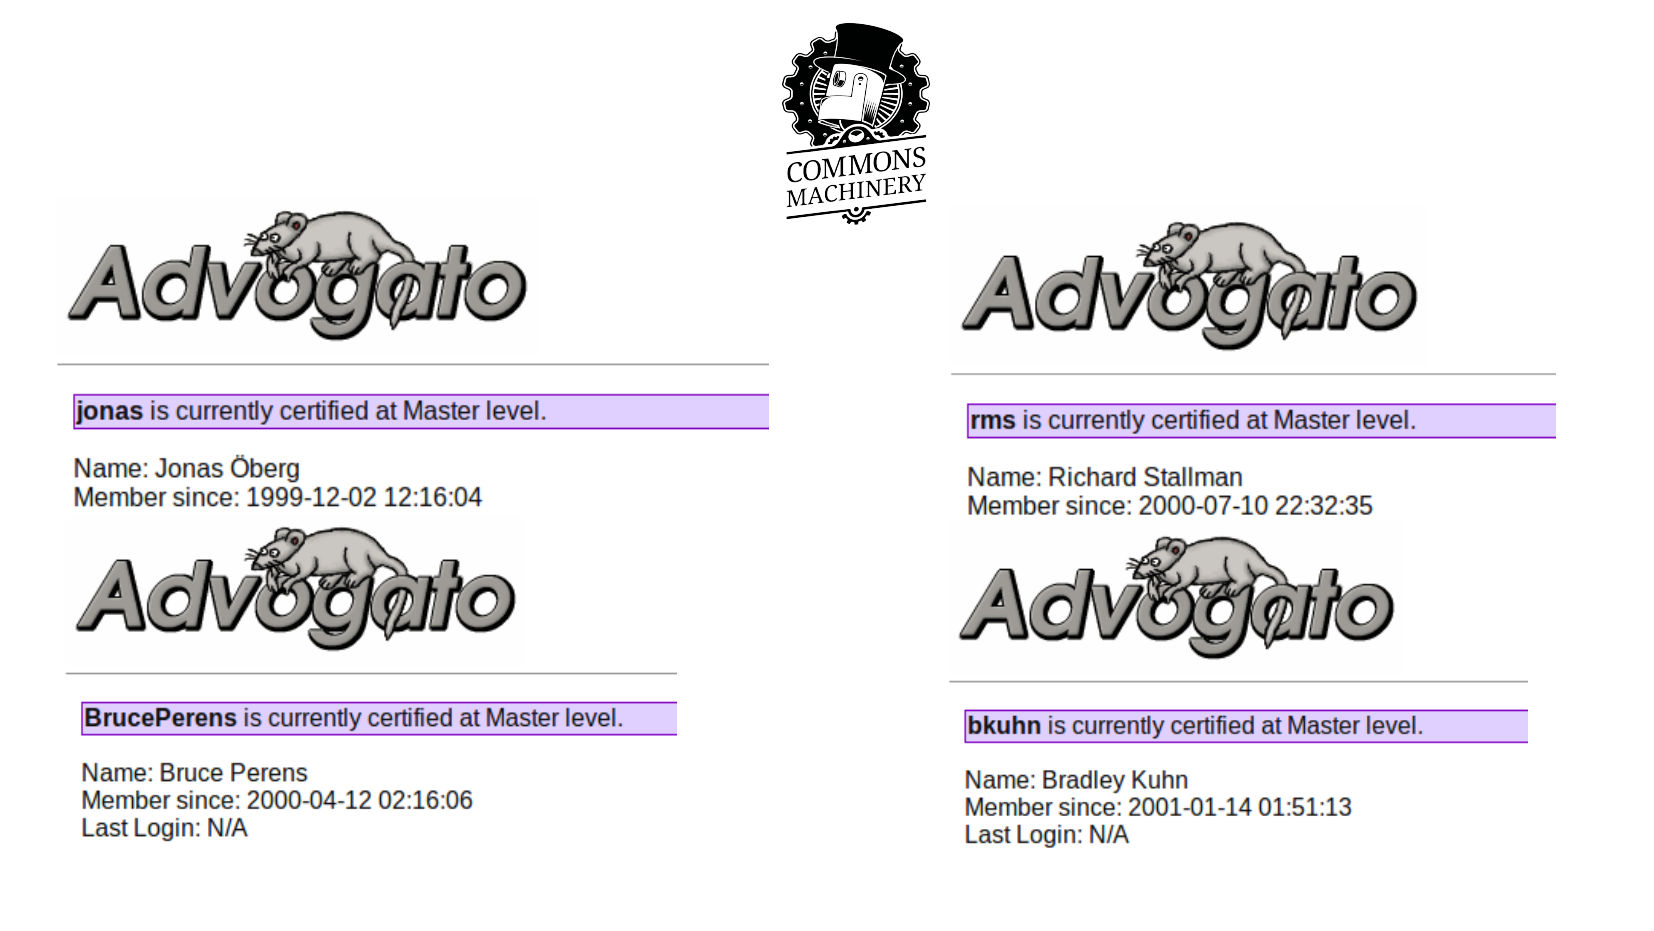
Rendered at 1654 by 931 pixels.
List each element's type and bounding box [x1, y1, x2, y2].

picture [942, 202, 1556, 863]
picture [48, 194, 769, 856]
picture [782, 23, 930, 225]
